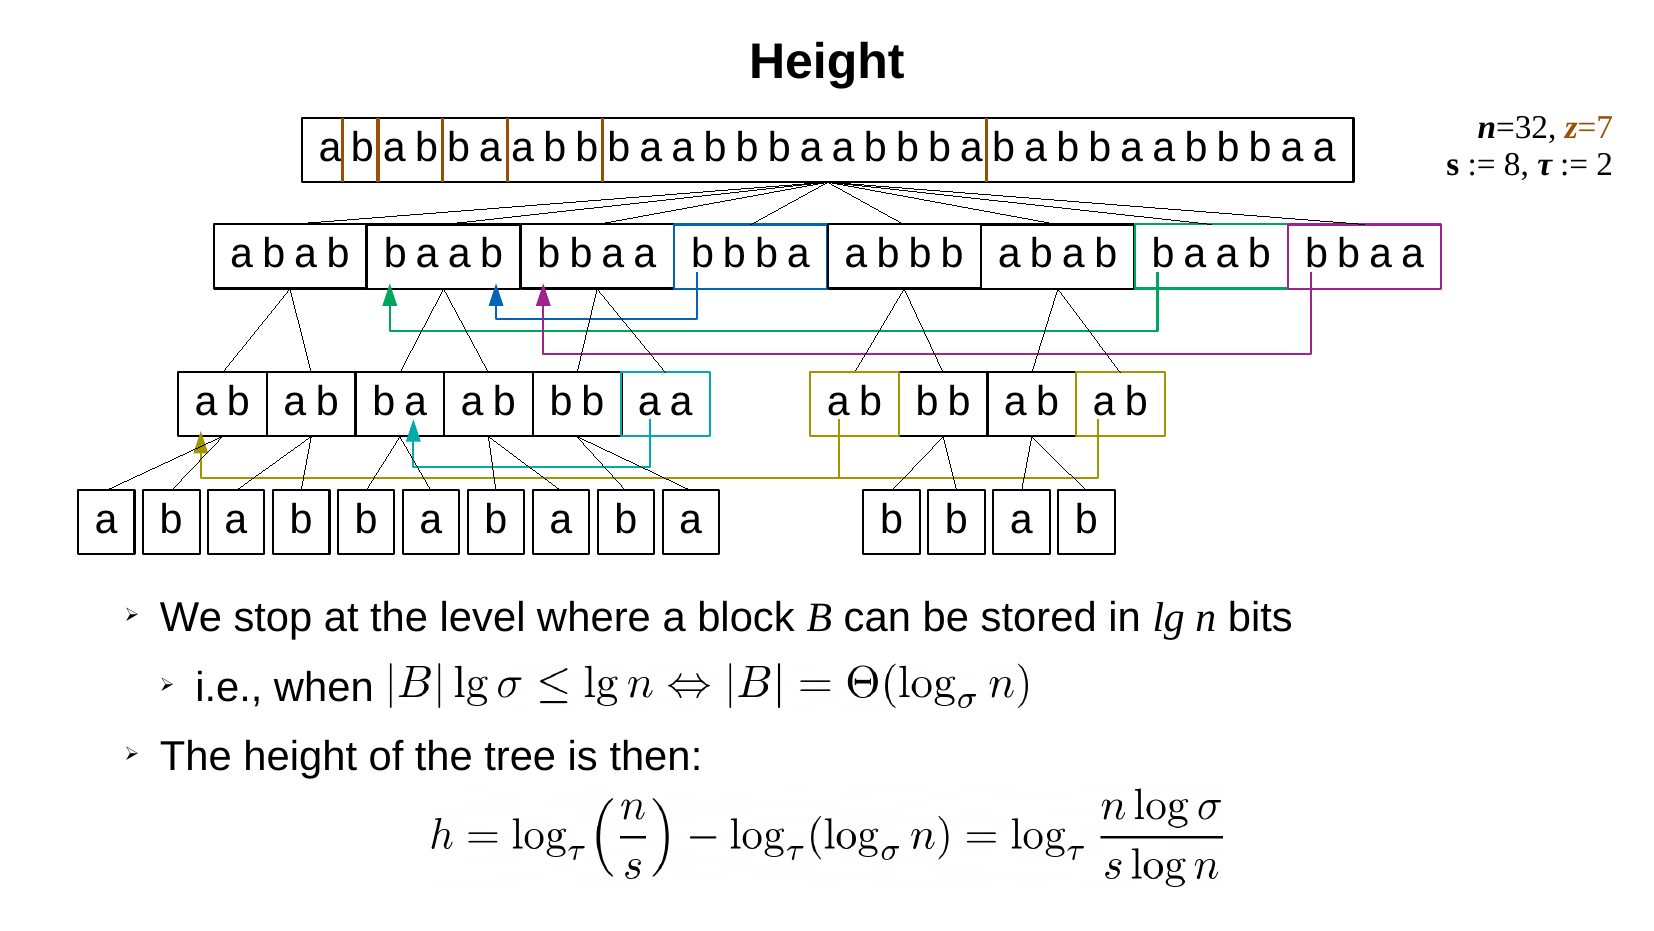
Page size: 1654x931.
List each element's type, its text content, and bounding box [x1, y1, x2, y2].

text_box bb [532, 372, 620, 437]
text_box b [337, 490, 395, 555]
text_box abbb [827, 224, 980, 289]
text_box a [402, 490, 460, 555]
text_box bbaa [520, 224, 673, 289]
text_box b [863, 490, 921, 555]
text_box Height [734, 0, 920, 125]
text_box abab [981, 224, 1134, 289]
text_box ab [1076, 372, 1165, 437]
text_box b [928, 490, 985, 555]
text_box a [207, 490, 265, 555]
text_box baab [1134, 224, 1287, 289]
text_box ab [444, 372, 532, 437]
text_box ababbaabbbaabbbaabbbababbaabbbaa [302, 118, 1354, 183]
text_box ab [987, 372, 1075, 437]
text_box a [993, 490, 1050, 555]
text_box ab [178, 372, 266, 437]
picture [389, 663, 1028, 709]
text_box bb [900, 372, 986, 437]
text_box a [532, 490, 590, 555]
picture [431, 788, 1223, 887]
text_box b [467, 490, 525, 555]
text_box ab [266, 372, 354, 437]
text_box ab [810, 372, 899, 437]
text_box We stop at the level where a block B can be stored in lg n bits i.e., when The height of the tree is then: [109, 562, 1308, 787]
text_box bbaa [1288, 224, 1442, 289]
text_box b [1058, 490, 1115, 555]
text_box a [662, 490, 720, 555]
text_box b [272, 490, 330, 555]
text_box a [77, 490, 135, 555]
text_box baab [367, 224, 520, 289]
text_box aa [621, 372, 711, 437]
text_box b [597, 490, 655, 555]
text_box n=32, z=7 s := 8, τ := 2 [1431, 100, 1629, 190]
text_box ba [355, 372, 443, 437]
text_box abab [213, 224, 366, 289]
text_box b [142, 490, 200, 555]
text_box bbba [674, 224, 827, 289]
